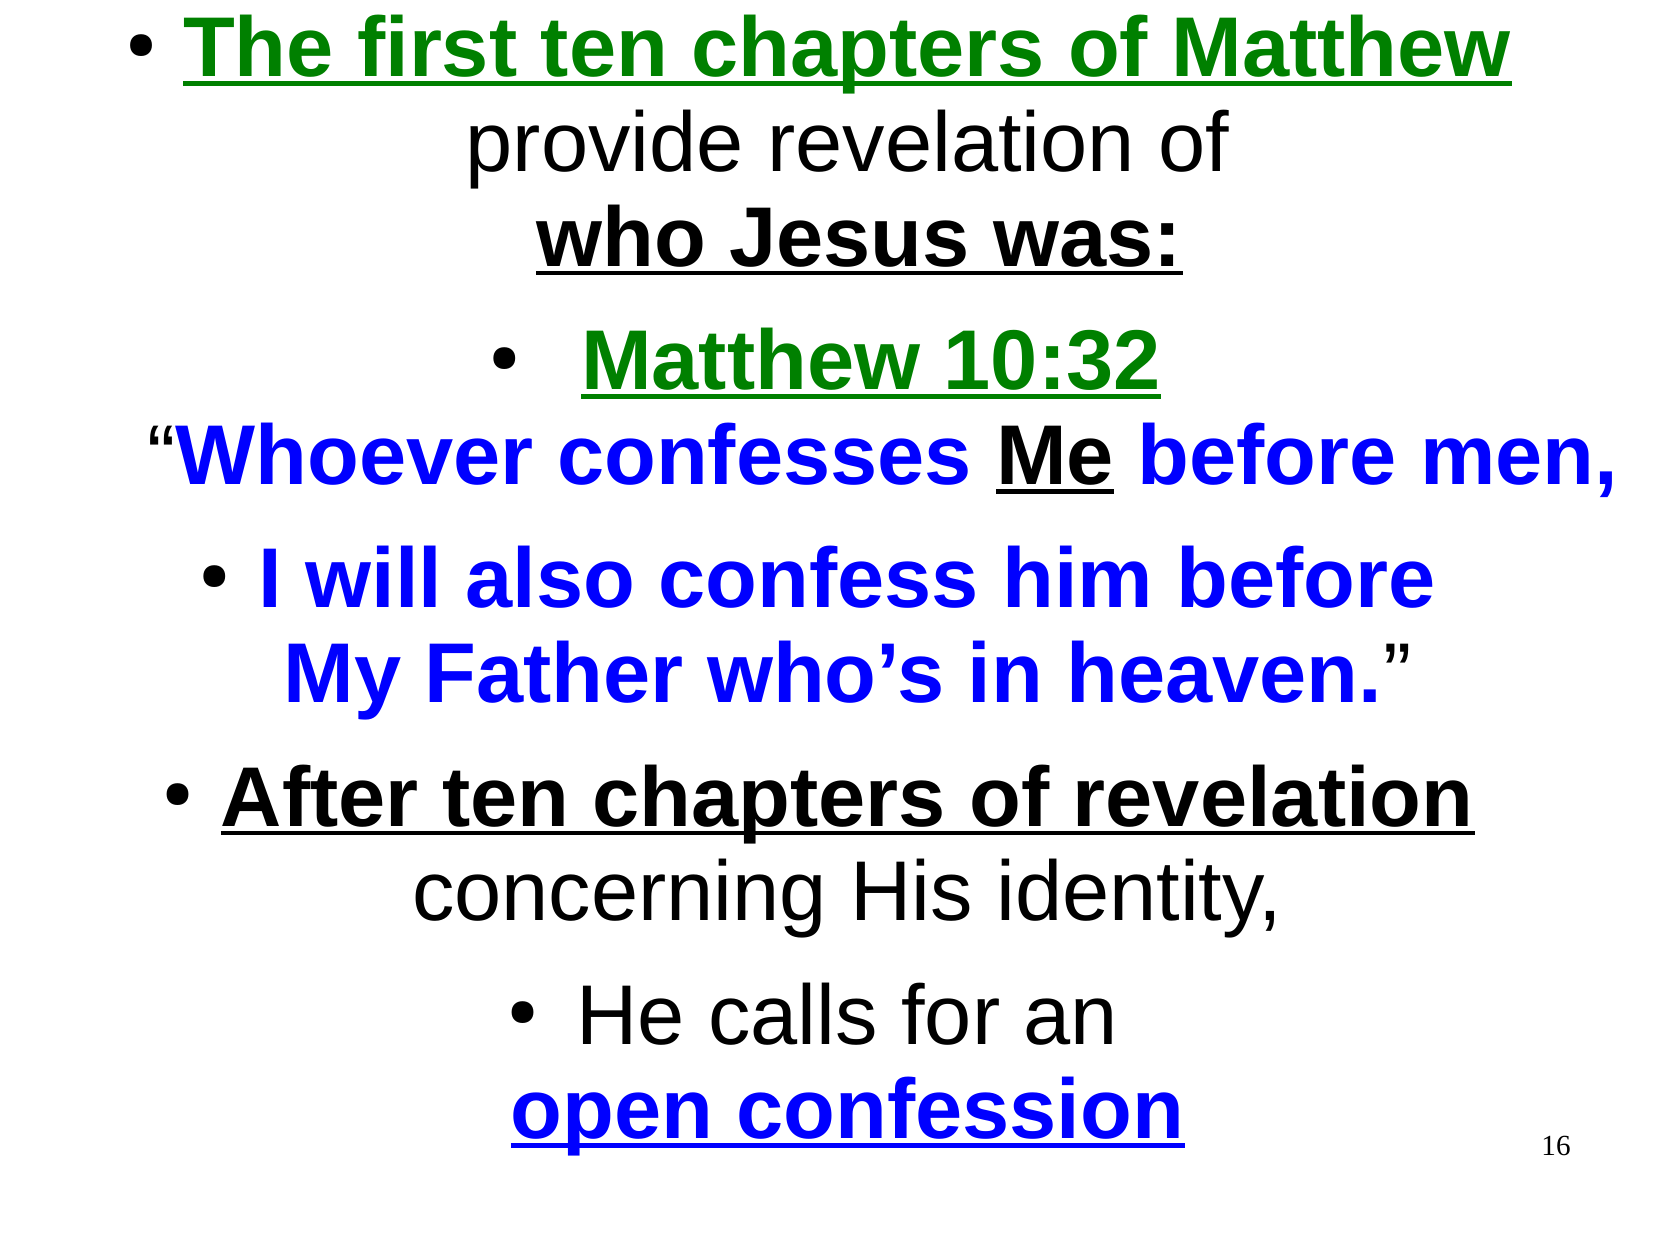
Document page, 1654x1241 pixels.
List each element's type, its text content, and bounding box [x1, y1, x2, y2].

list The first ten chapters of Matthew provide revelation of who Jesus was: Matthew 10:32 “Whoever confesses Me before men, I will also confess him before My Father who’s in heaven.” After ten chapters of revelation concerning His identity, He calls for an open confession [0, 0, 1651, 1238]
